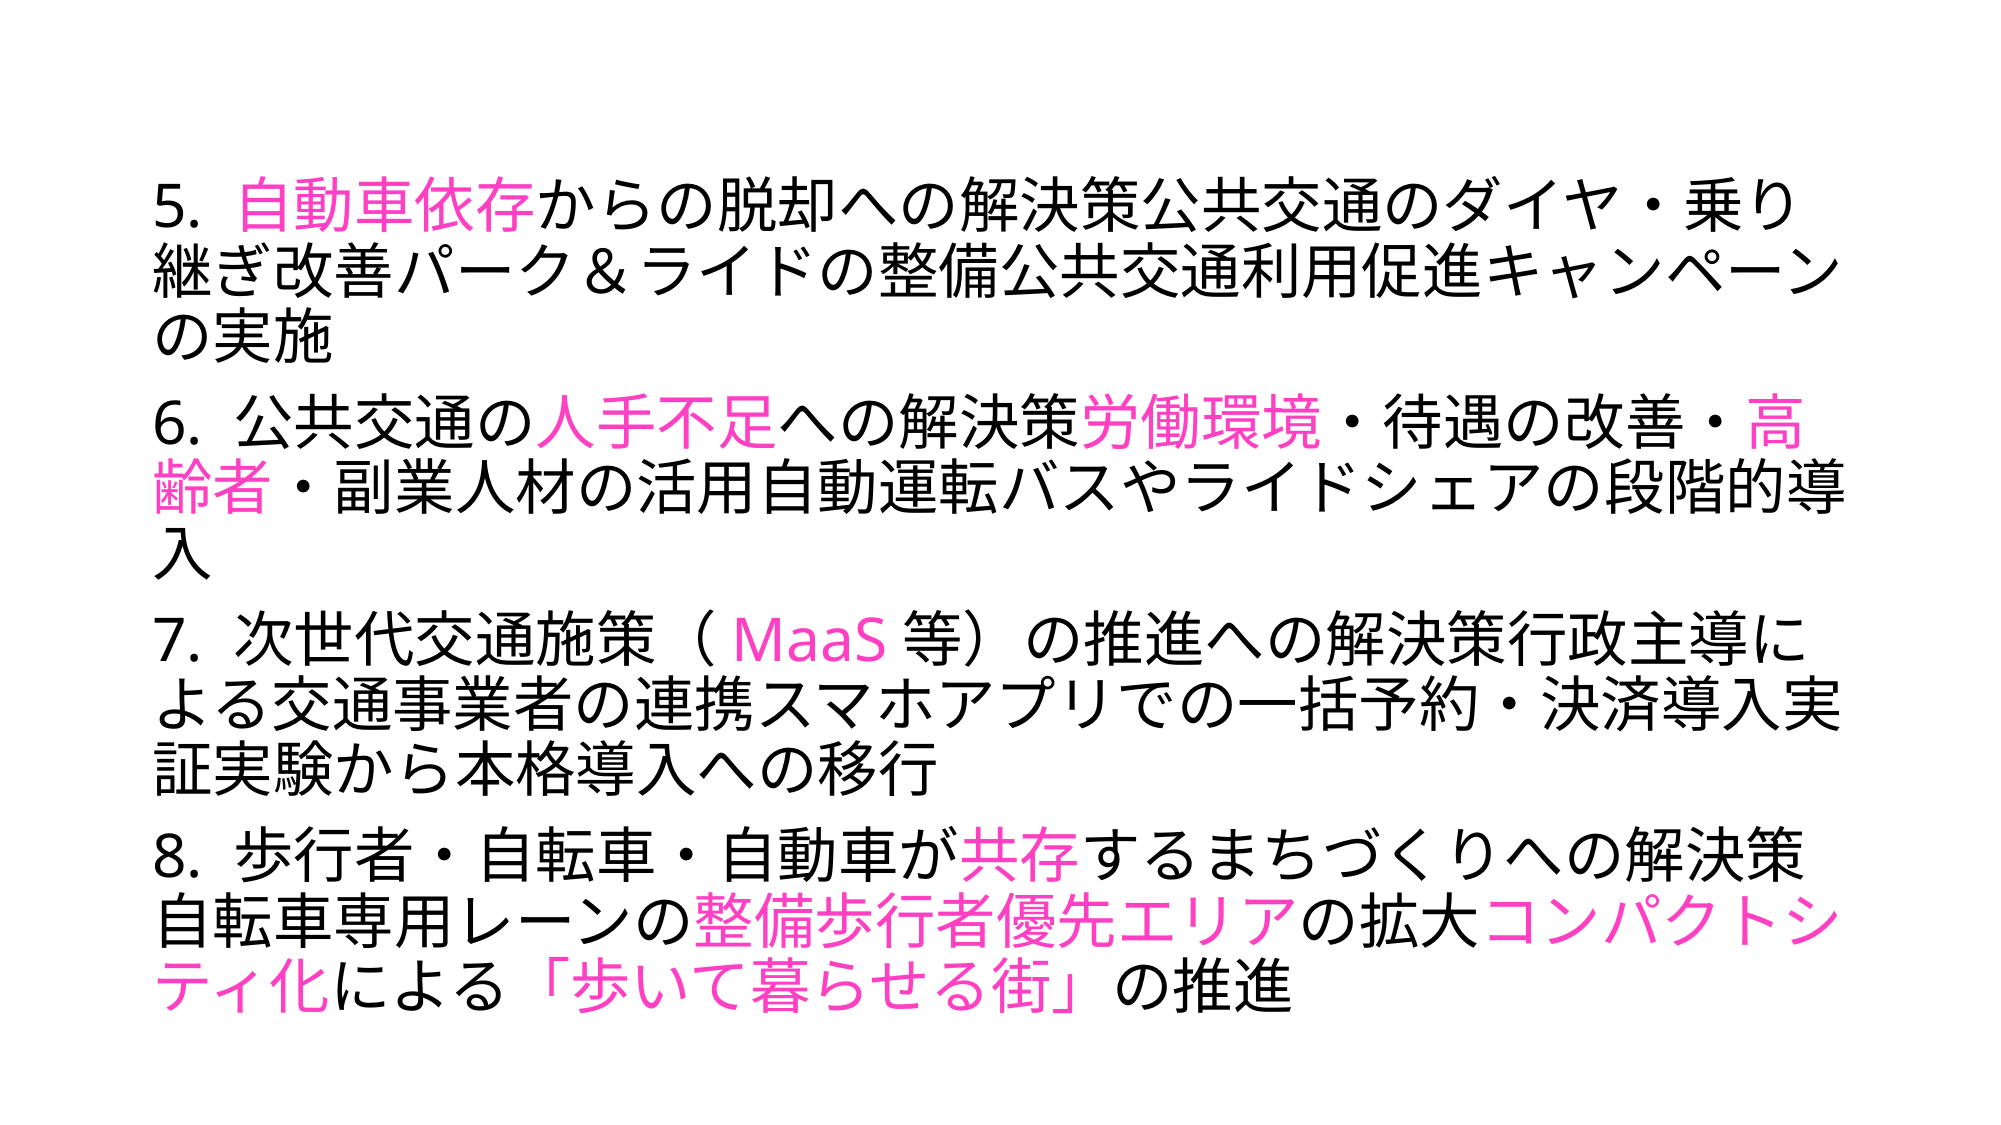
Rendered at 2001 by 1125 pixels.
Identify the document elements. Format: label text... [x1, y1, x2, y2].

list 5. 自動車依存からの脱却への解決策公共交通のダイヤ・乗り継ぎ改善パーク＆ライドの整備公共交通利用促進キャンペーンの実施 6. 公共交通の人手不足への解決策労働環境・待遇の改善・高齢者・副業人材の活用自動運転バスやライドシェアの段階的導入 7. 次世代交通施策（MaaS等）の推進への解決策行政主導による交通事業者の連携スマホアプリでの一括予約・決済導入実証実験から本格導入への移行 8. 歩行者・自転車・自動車が共存するまちづくりへの解決策自転車専用レーンの整備歩行者優先エリアの拡大コンパクトシティ化による「歩いて暮らせる街」の推進 [137, 168, 1863, 1053]
